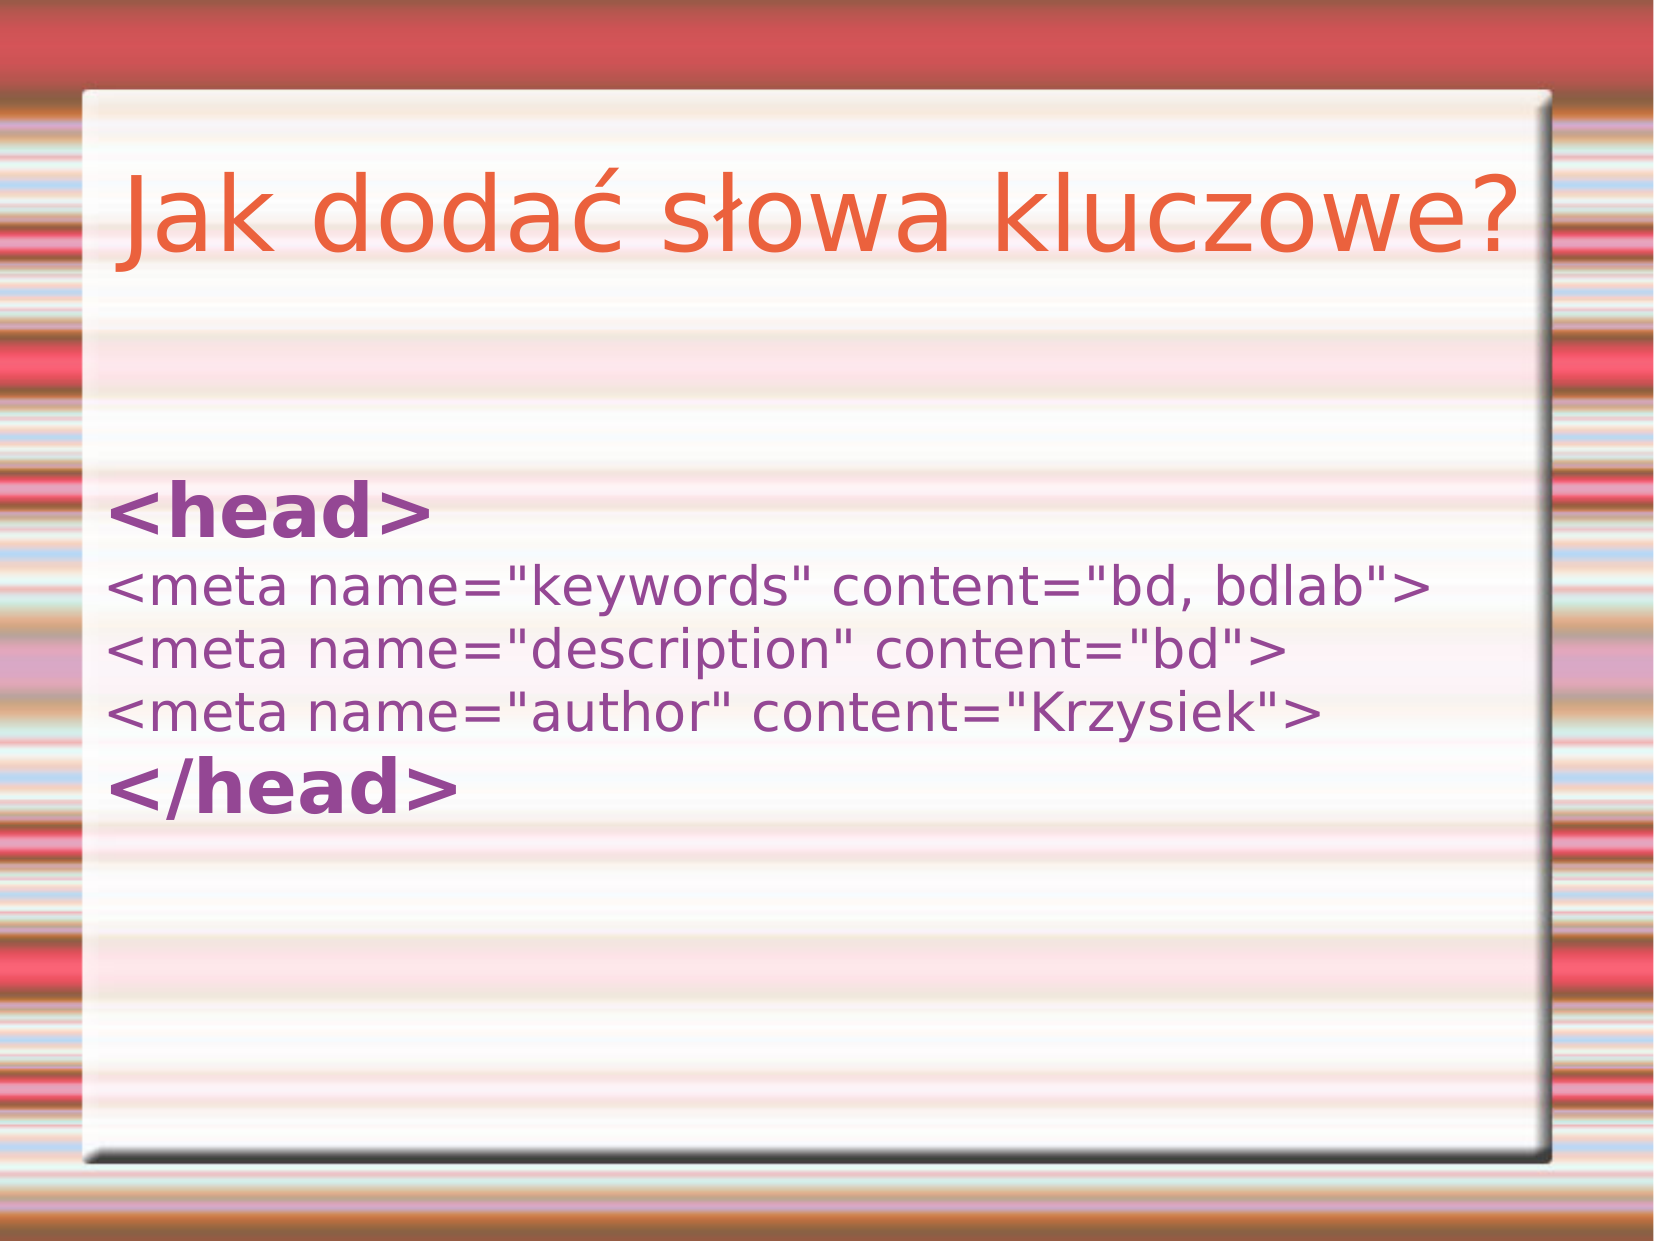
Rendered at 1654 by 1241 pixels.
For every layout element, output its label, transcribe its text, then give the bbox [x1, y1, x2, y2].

text_box Jak dodać słowa kluczowe? [106, 147, 1554, 284]
picture [0, 0, 1654, 1241]
text_box <head> <meta name="keywords" content="bd, bdlab"> <meta name="description" content="bd"> <meta name="author" content="Krzysiek"> </head> [88, 460, 1565, 883]
